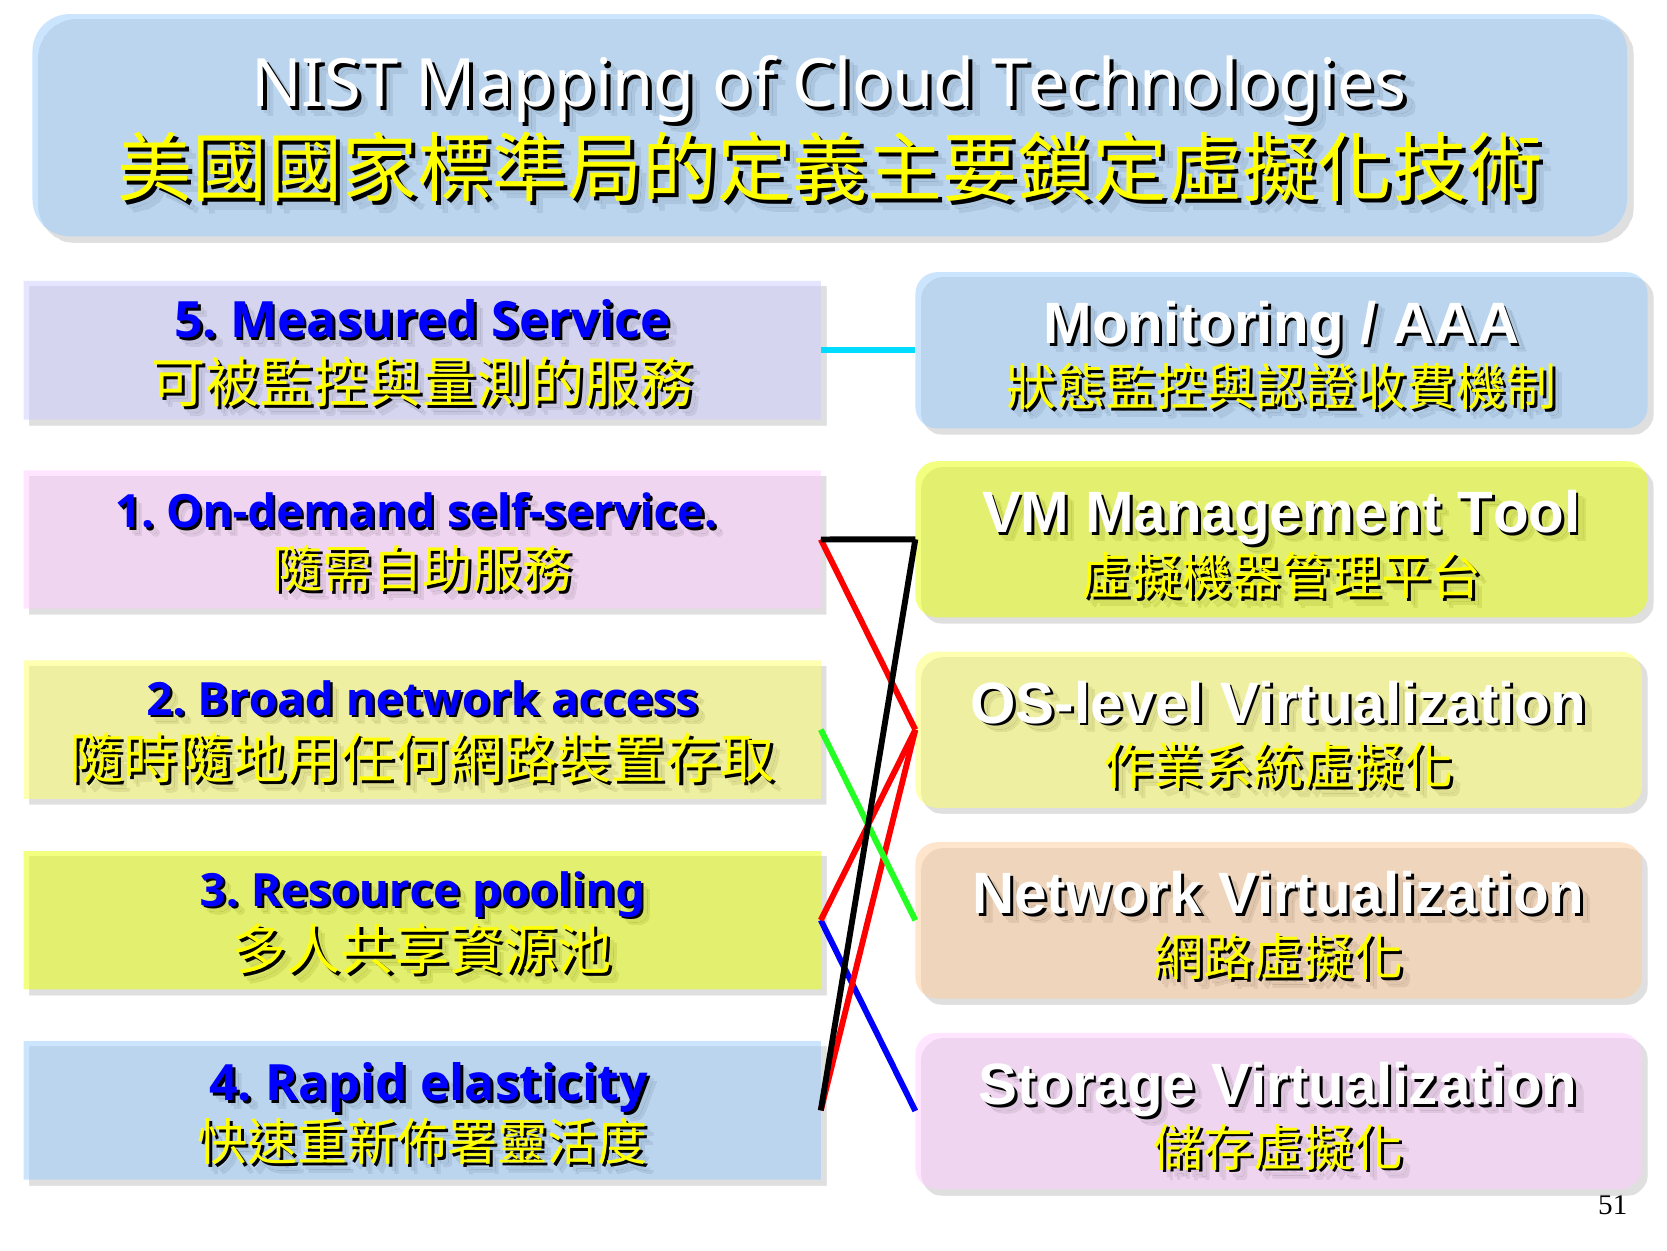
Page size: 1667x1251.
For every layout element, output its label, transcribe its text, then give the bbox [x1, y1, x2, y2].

text_box 1. On-demand self-service. 隨需自助服務 [23, 470, 821, 609]
text_box Network Virtualization 網路虛擬化 [915, 842, 1642, 999]
text_box 3. Resource pooling 多人共享資源池 [23, 851, 821, 990]
text_box OS-level Virtualization 作業系統虛擬化 [915, 651, 1642, 808]
text_box VM Management Tool 虛擬機器管理平台 [915, 461, 1648, 618]
text_box Storage Virtualization 儲存虛擬化 [915, 1032, 1642, 1190]
text_box NIST Mapping of Cloud Technologies 美國國家標準局的定義主要鎖定虛擬化技術 [32, 14, 1628, 237]
text_box 2. Broad network access 隨時隨地用任何網路裝置存取 [23, 660, 821, 799]
text_box Monitoring / AAA 狀態監控與認證收費機制 [915, 272, 1648, 429]
text_box 4. Rapid elasticity 快速重新佈署靈活度 [23, 1041, 821, 1180]
text_box 5. Measured Service 可被監控與量測的服務 [23, 280, 821, 420]
